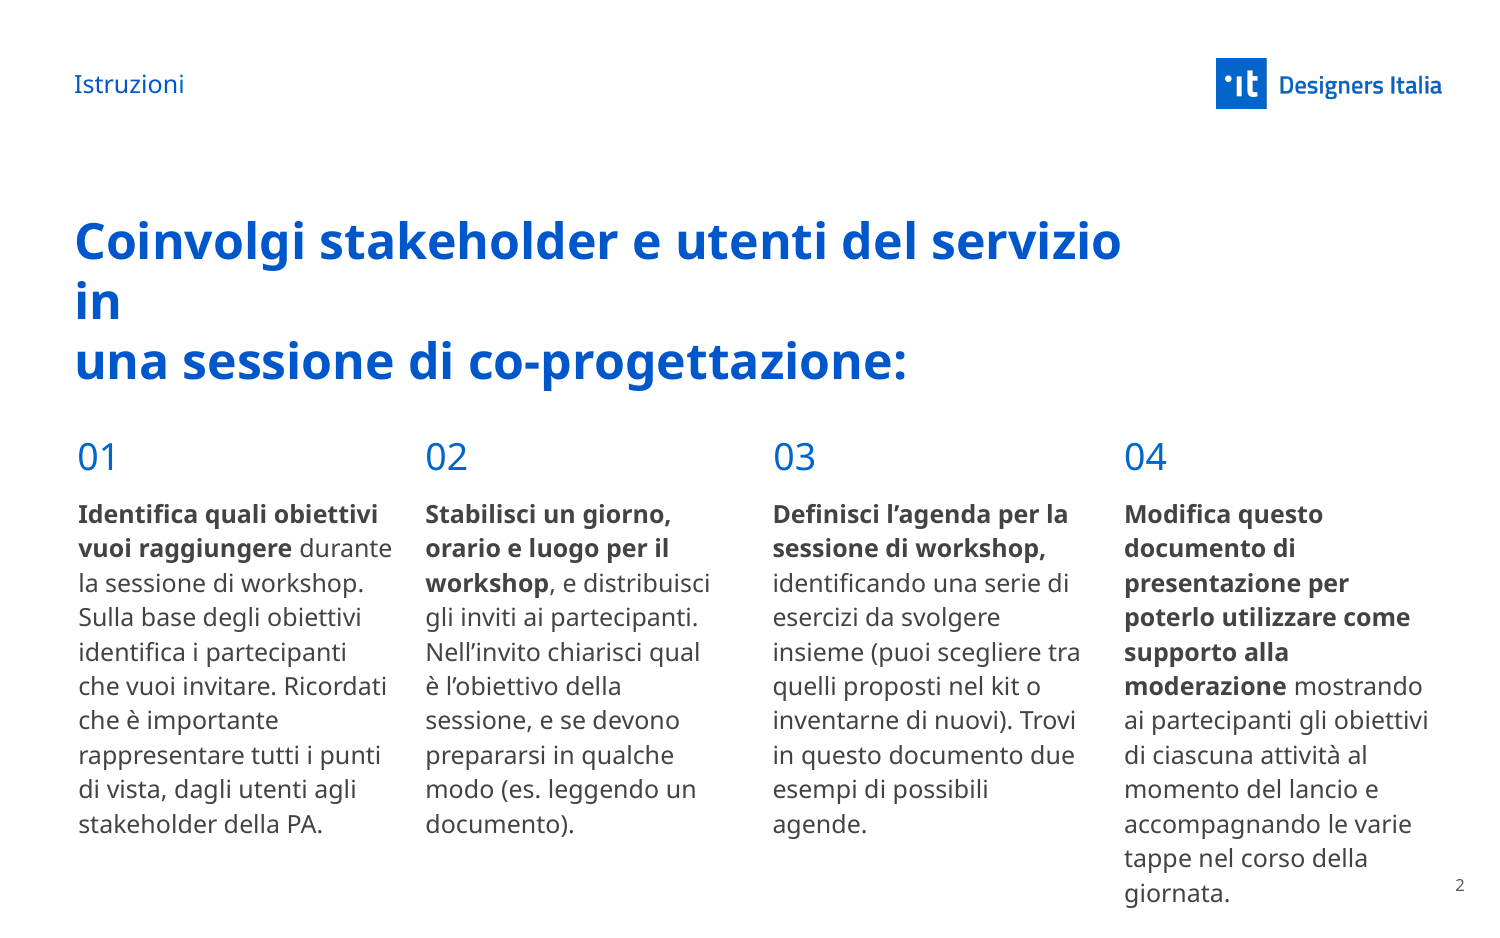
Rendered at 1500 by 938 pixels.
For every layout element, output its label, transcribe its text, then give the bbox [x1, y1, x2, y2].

text_box 02 [410, 432, 494, 479]
text_box Stabilisci un giorno, orario e luogo per il workshop, e distribuisci gli inviti ai partecipanti. Nell’invito chiarisci qual è l’obiettivo della sessione, e se devono prepararsi in qualche modo (es. leggendo un documento). [410, 478, 733, 685]
text_box 01 [62, 432, 146, 479]
picture [1216, 58, 1455, 109]
text_box Definisci l’agenda per la sessione di workshop, identificando una serie di esercizi da svolgere insieme (puoi scegliere tra quelli proposti nel kit o inventarne di nuovi). Trovi in questo documento due esempi di possibili agende. [757, 478, 1103, 685]
text_box Coinvolgi stakeholder e utenti del servizio in una sessione di co-progettazione: [59, 194, 1144, 306]
text_box 04 [1109, 432, 1193, 479]
text_box 03 [758, 432, 842, 479]
text_box Istruzioni [59, 58, 696, 110]
slide_number <number> [1389, 849, 1480, 922]
text_box Identifica quali obiettivi vuoi raggiungere durante la sessione di workshop. Sulla base degli obiettivi identifica i partecipanti che vuoi invitare. Ricordati che è importante rappresentare tutti i punti di vista, dagli utenti agli stakeholder della PA. [63, 478, 409, 685]
text_box Modifica questo documento di presentazione per poterlo utilizzare come supporto alla moderazione mostrando ai partecipanti gli obiettivi di ciascuna attività al momento del lancio e accompagnando le varie tappe nel corso della giornata. [1109, 478, 1455, 685]
